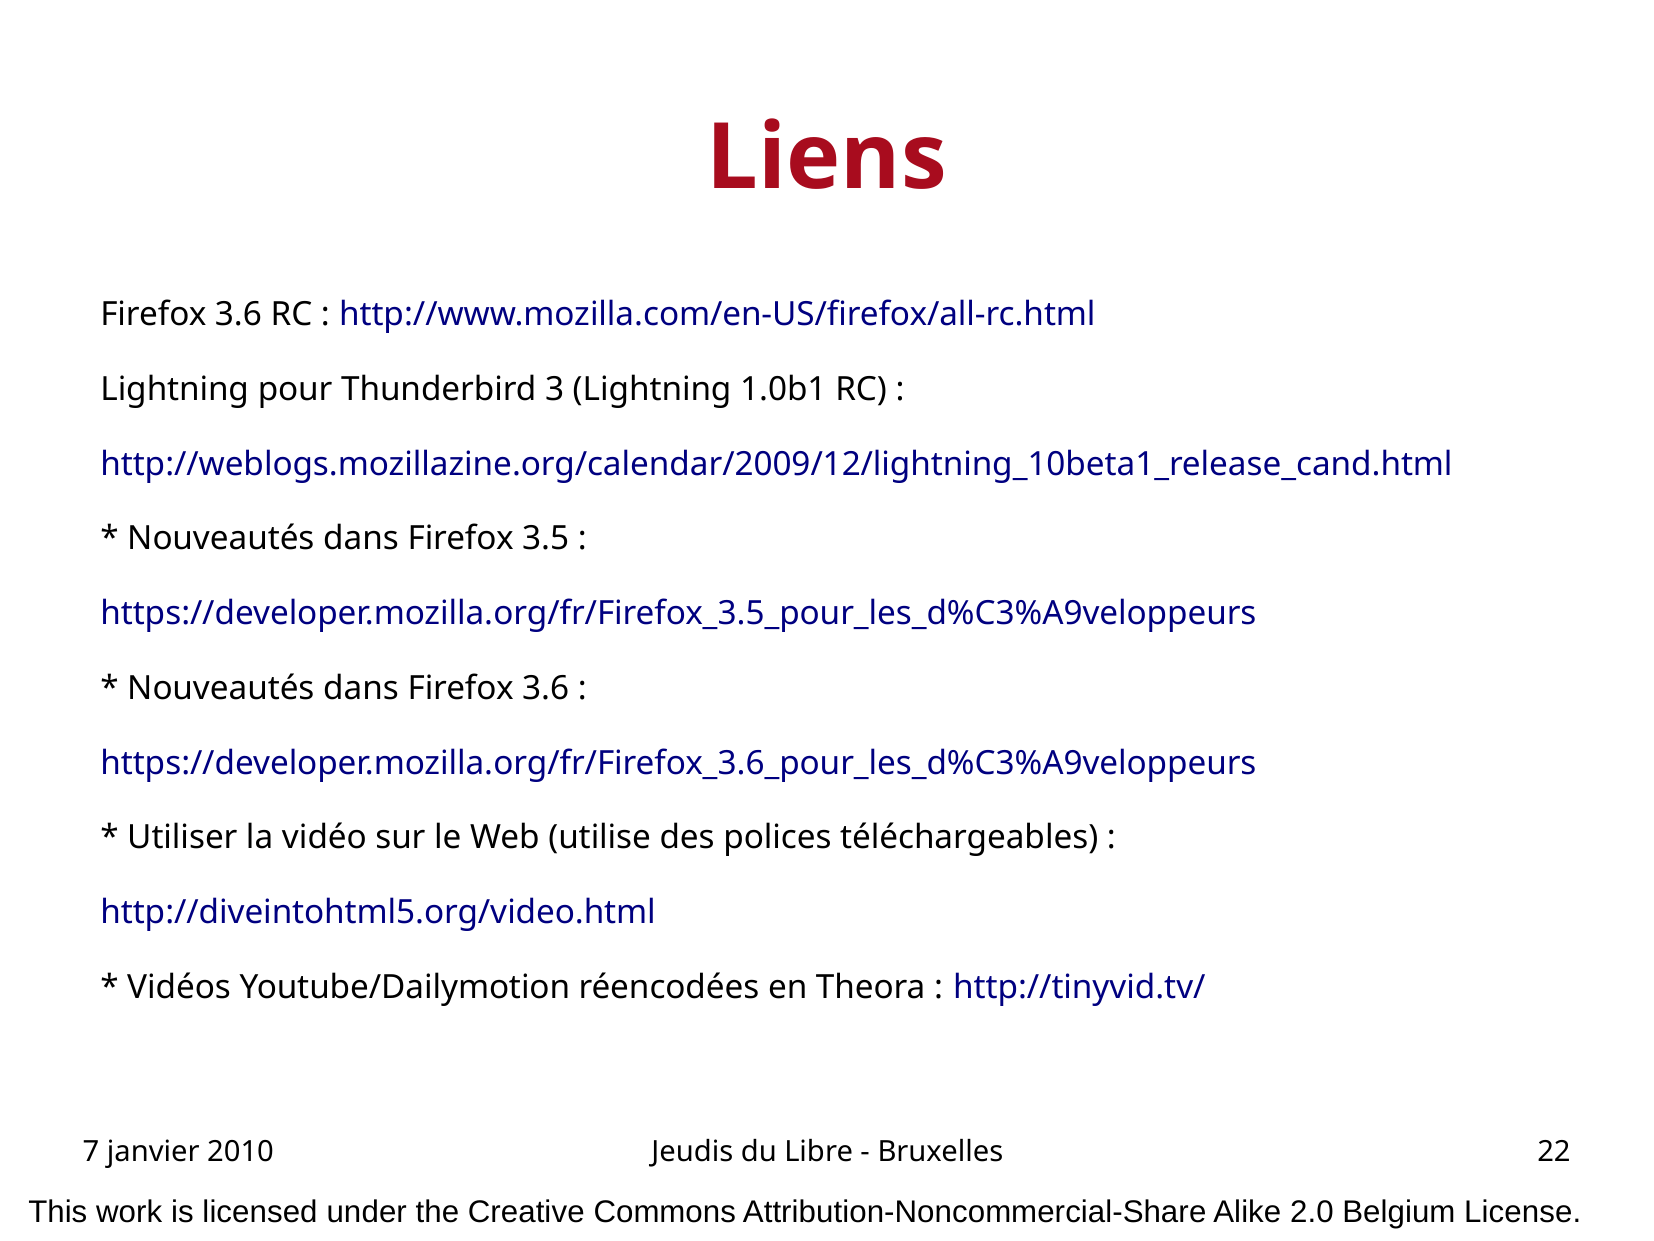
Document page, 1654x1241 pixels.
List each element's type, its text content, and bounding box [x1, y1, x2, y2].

list Firefox 3.6 RC : http://www.mozilla.com/en-US/firefox/all-rc.html Lightning pour Thunderbird 3 (Lightning 1.0b1 RC) : http://weblogs.mozillazine.org/calendar/2009/12/lightning_10beta1_release_cand.html * Nouveautés dans Firefox 3.5 : https://developer.mozilla.org/fr/Firefox_3.5_pour_les_d%C3%A9veloppeurs * Nouveautés dans Firefox 3.6 : https://developer.mozilla.org/fr/Firefox_3.6_pour_les_d%C3%A9veloppeurs * Utiliser la vidéo sur le Web (utilise des polices téléchargeables) : http://diveintohtml5.org/video.html * Vidéos Youtube/Dailymotion réencodées en Theora : http://tinyvid.tv/ [82, 290, 1571, 1094]
text_box This work is licensed under the Creative Commons Attribution-Noncommercial-Share Alike 2.0 Belgium License. [13, 1187, 1654, 1241]
title Liens [82, 56, 1571, 250]
